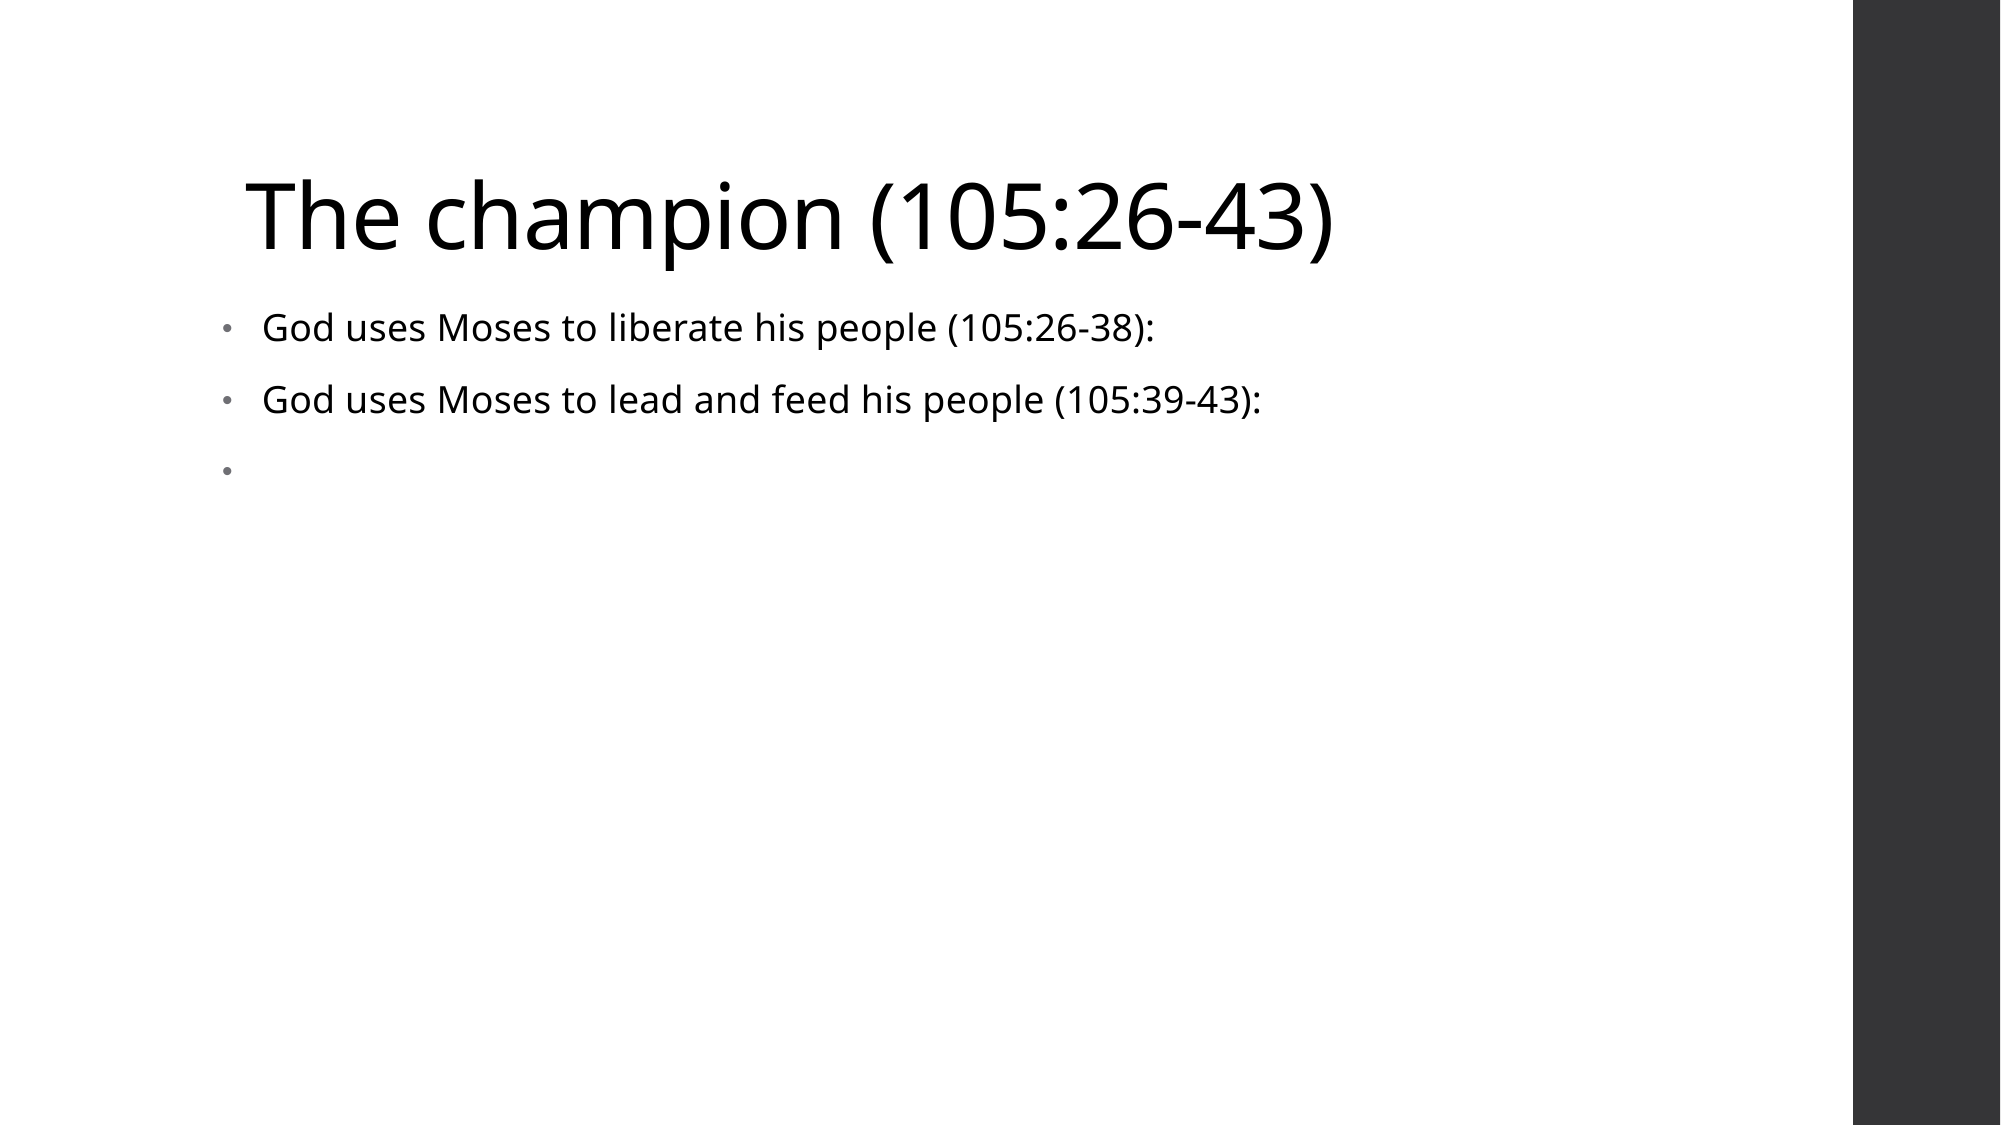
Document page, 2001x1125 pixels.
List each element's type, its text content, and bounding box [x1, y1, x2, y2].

list God uses Moses to liberate his people (105:26-38): God uses Moses to lead and feed his people (105:39-43): [206, 299, 1617, 1014]
title The champion (105:26-43) [206, 60, 1797, 278]
